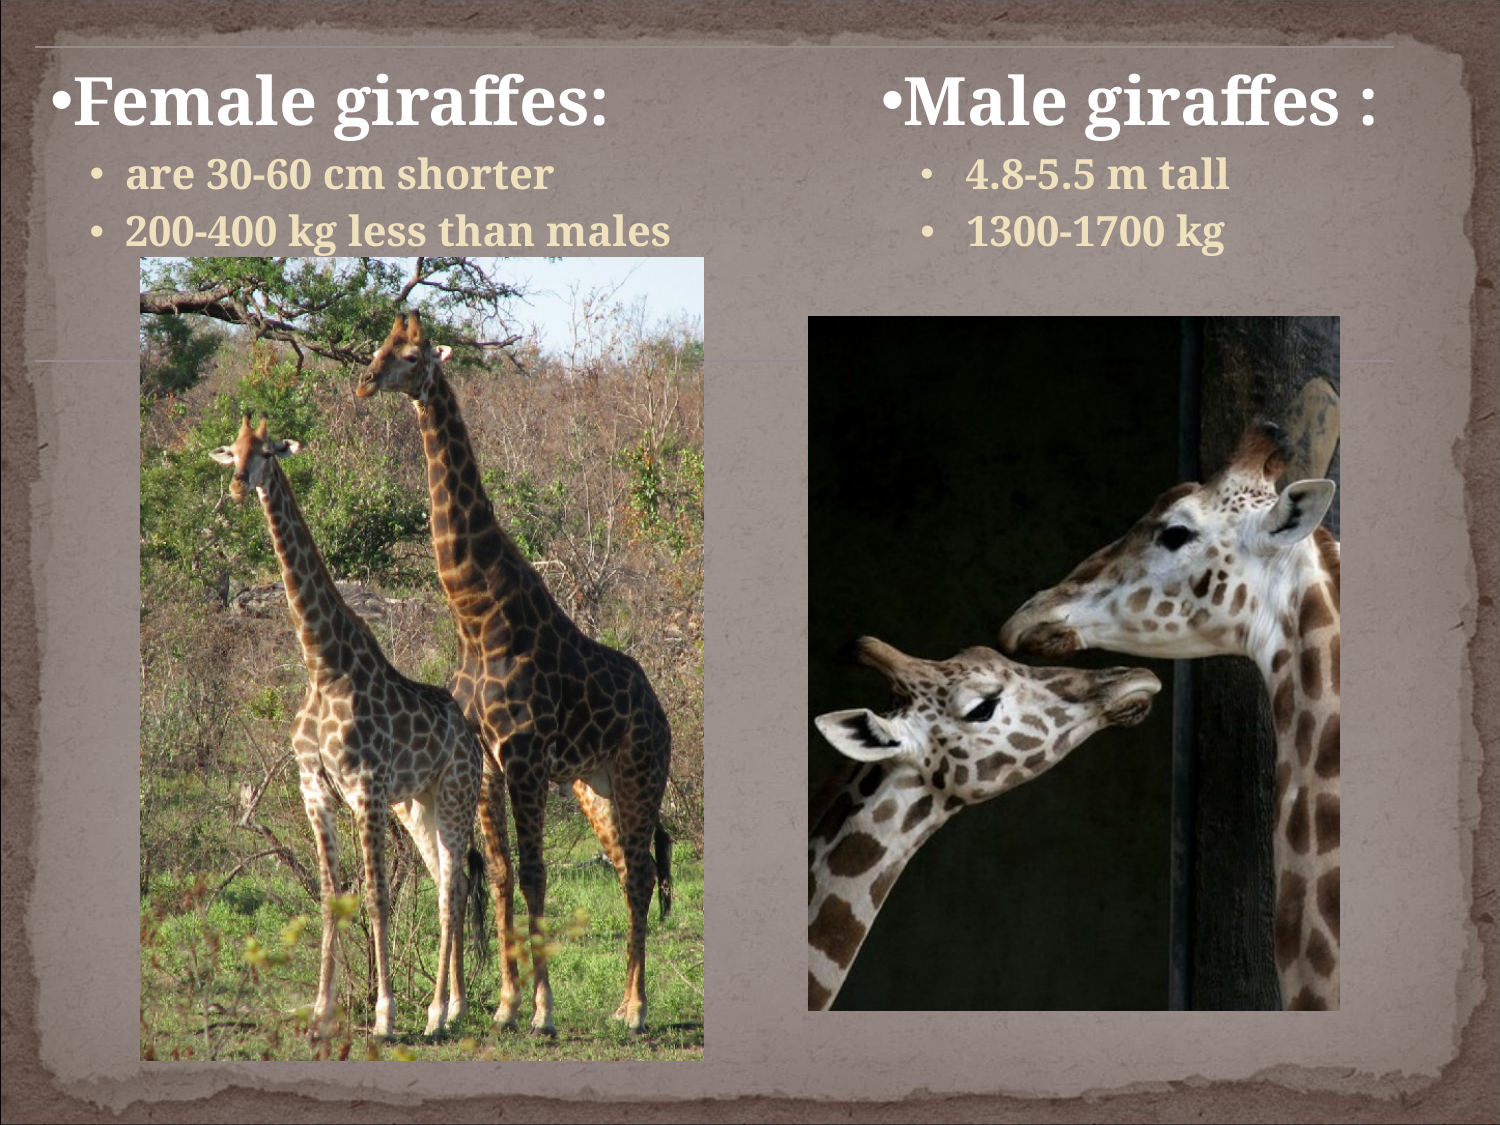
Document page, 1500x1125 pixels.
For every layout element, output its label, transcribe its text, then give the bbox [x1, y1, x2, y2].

picture [0, 0, 1500, 1125]
table_header Male giraffes : 4.8-5.5 m tall 1300-1700 kg [866, 48, 1394, 360]
table_header Female giraffes: are 30-60 cm shorter 200-400 kg less than males [35, 48, 866, 360]
